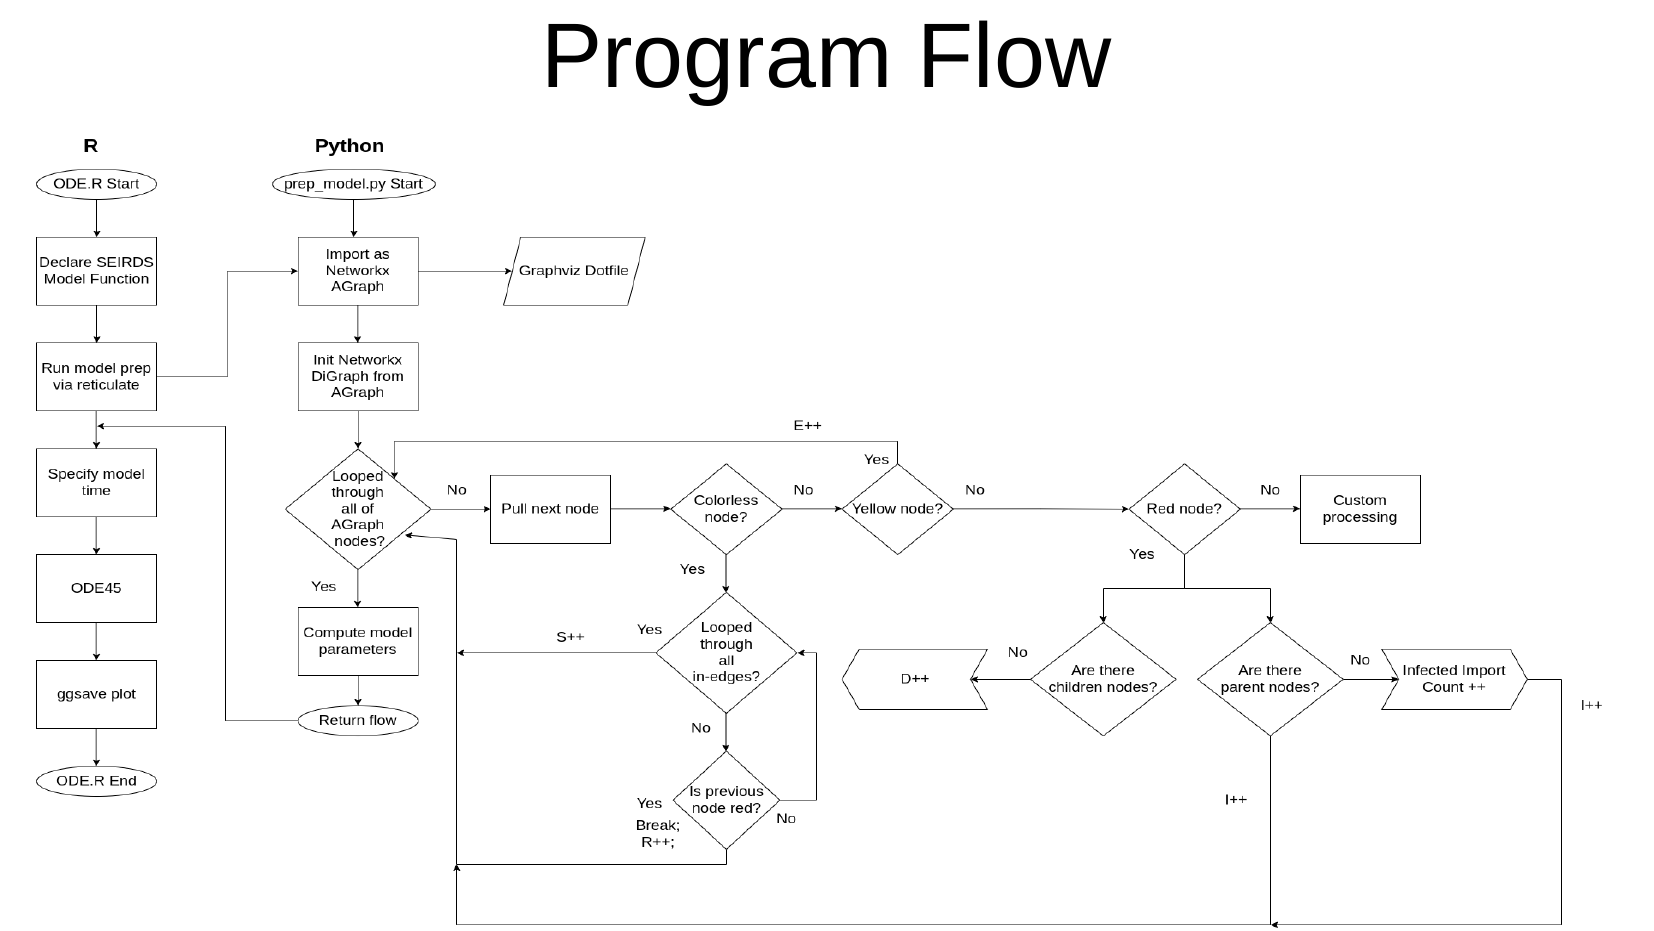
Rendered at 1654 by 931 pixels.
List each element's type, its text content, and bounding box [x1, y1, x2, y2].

title Program Flow [82, 0, 1571, 113]
picture [36, 123, 1613, 931]
